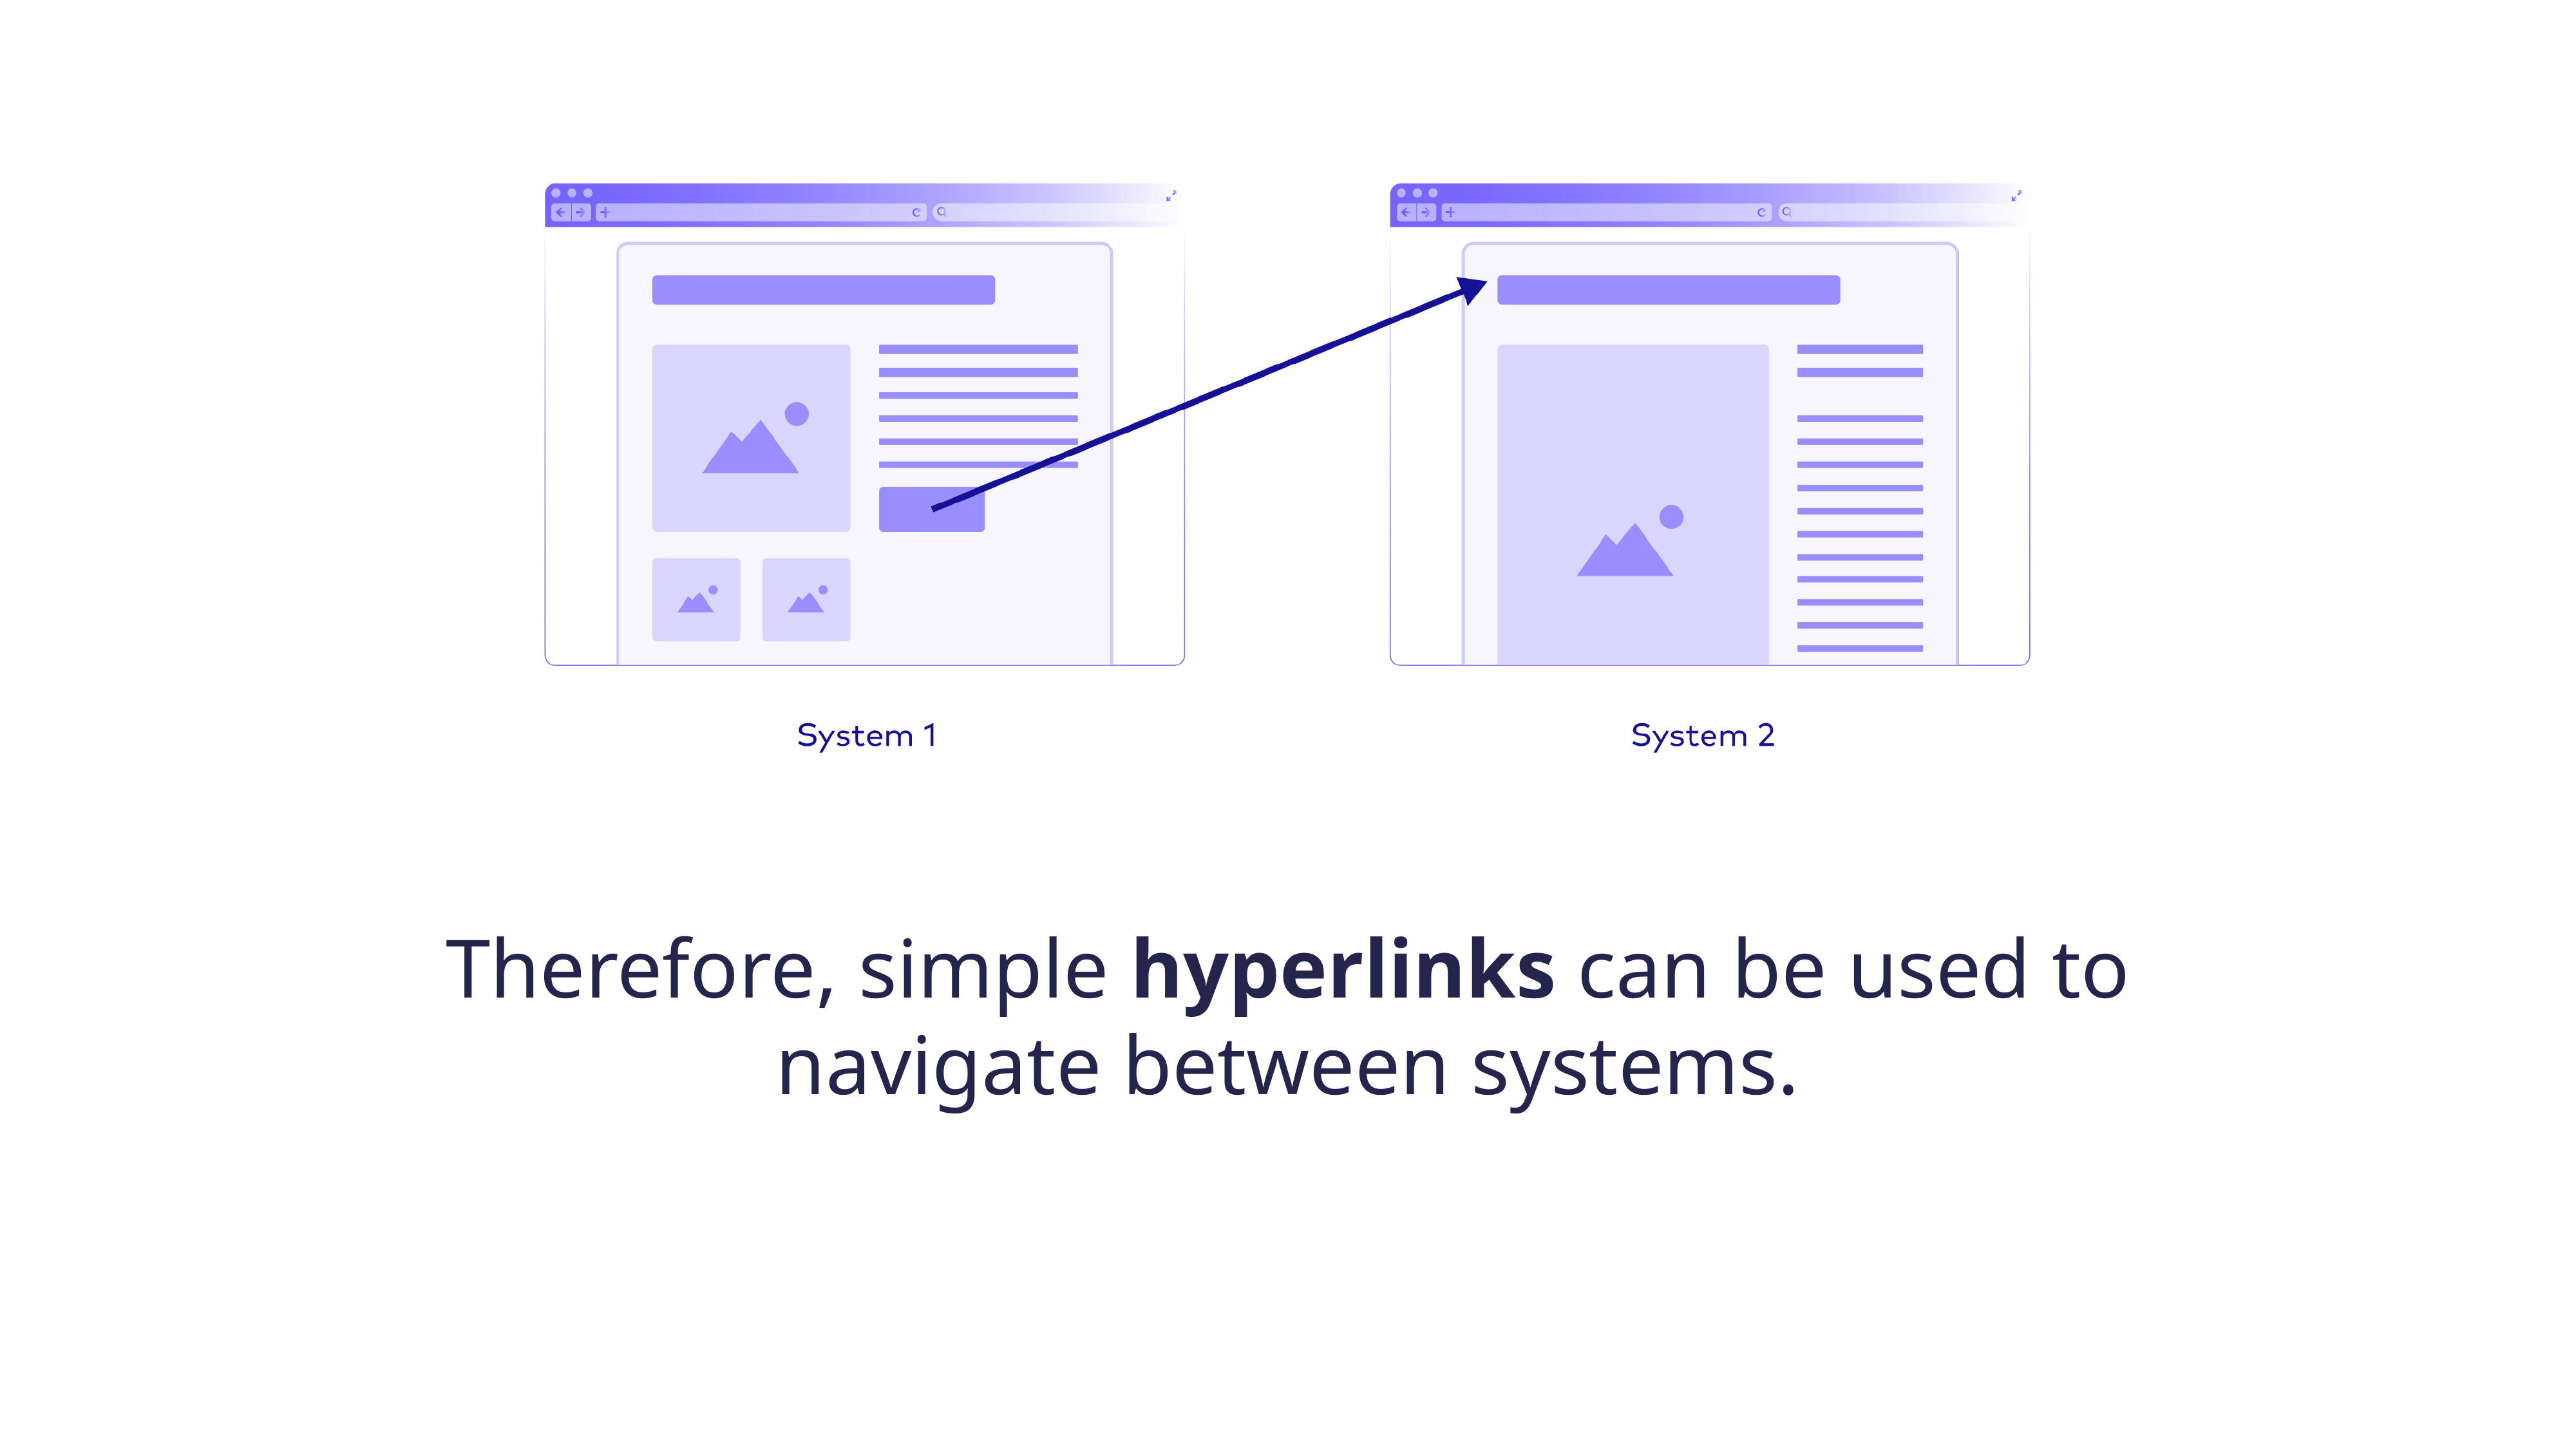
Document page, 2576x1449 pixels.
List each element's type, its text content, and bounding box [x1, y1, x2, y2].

picture [506, 156, 2070, 803]
list Therefore, simple hyperlinks can be used to navigate between systems. [417, 802, 2159, 1226]
